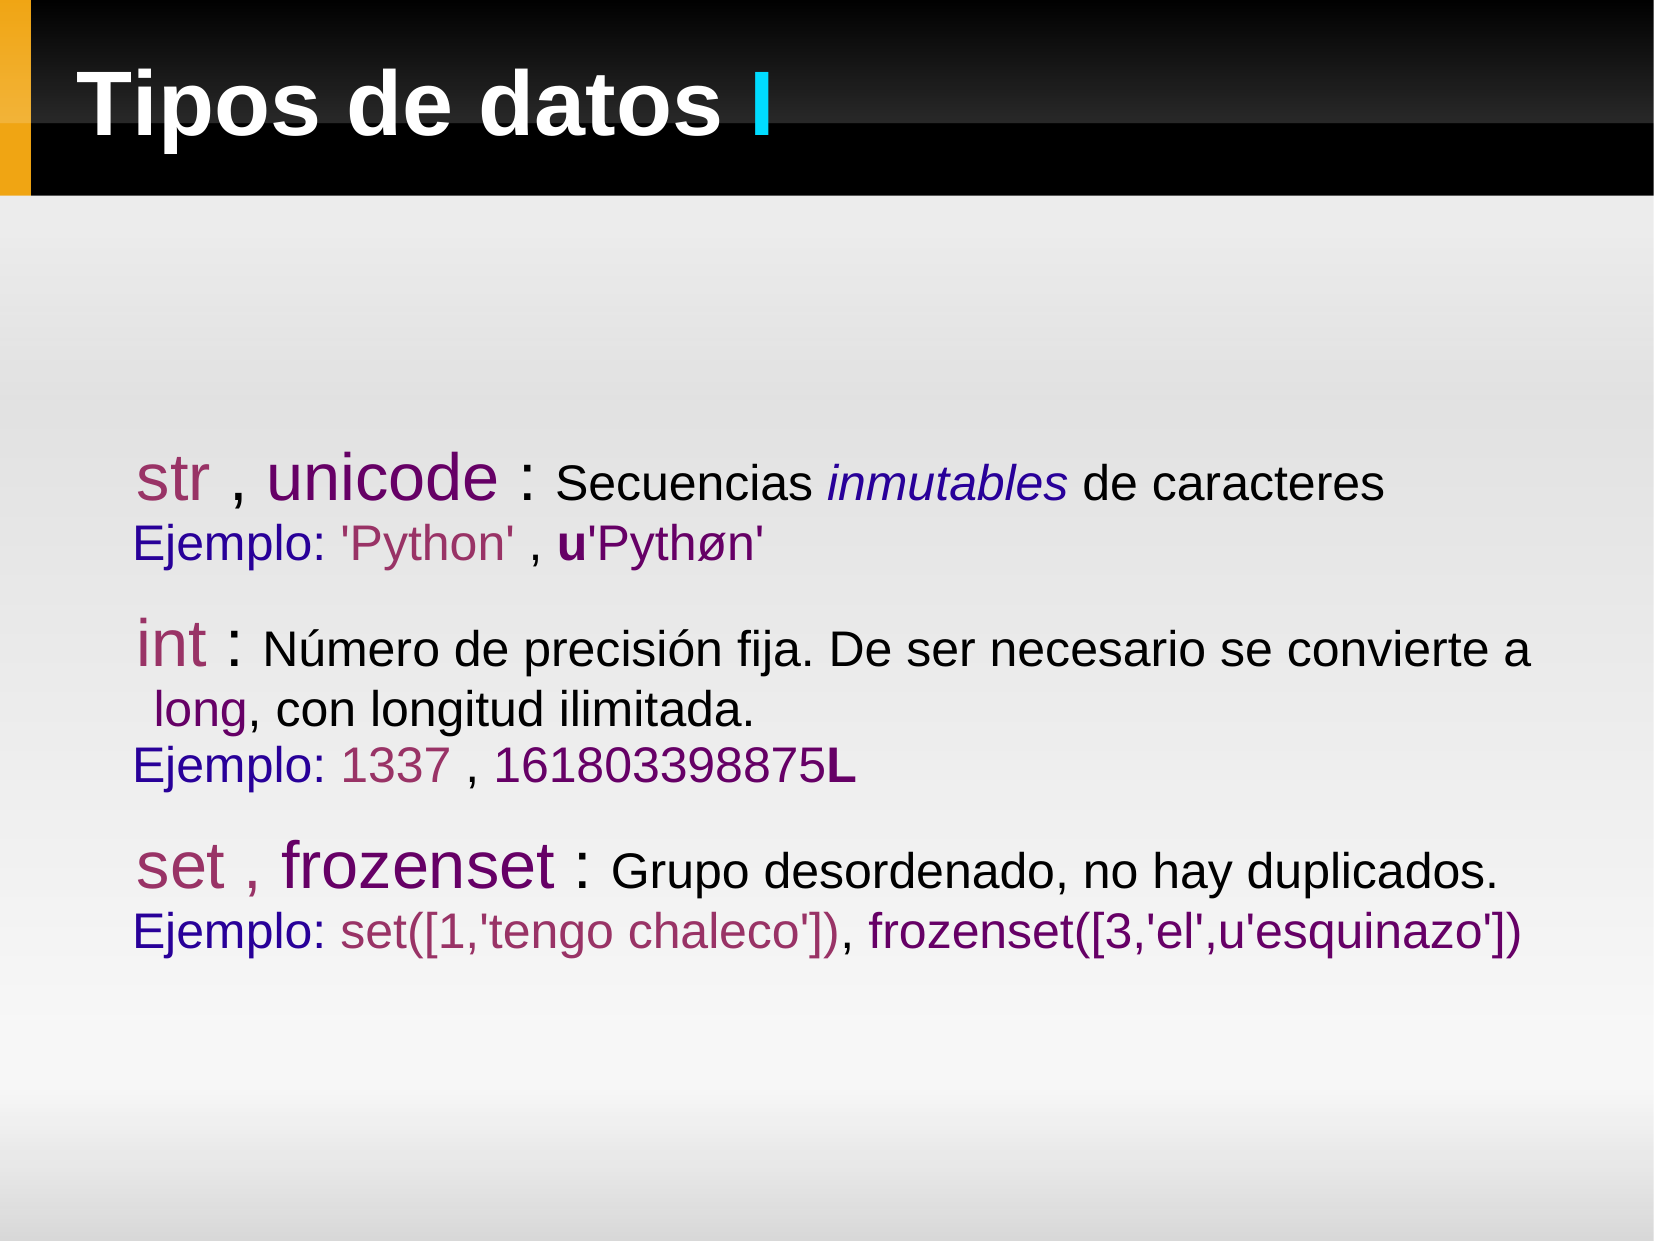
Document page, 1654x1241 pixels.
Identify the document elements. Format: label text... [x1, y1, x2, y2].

title Tipos de datos I [76, 7, 1565, 200]
subtitle str , unicode : Secuencias inmutables de caracteres Ejemplo: 'Python' , u'Pythøn' int : Número de precisión fija. De ser necesario se convierte a long, con longitud ilimitada. Ejemplo: 1337 , 161803398875L set , frozenset : Grupo desordenado, no hay duplicados. Ejemplo: set([1,'tengo chaleco']), frozenset([3,'el',u'esquinazo']) [82, 297, 1625, 1102]
picture [0, 0, 1654, 1241]
